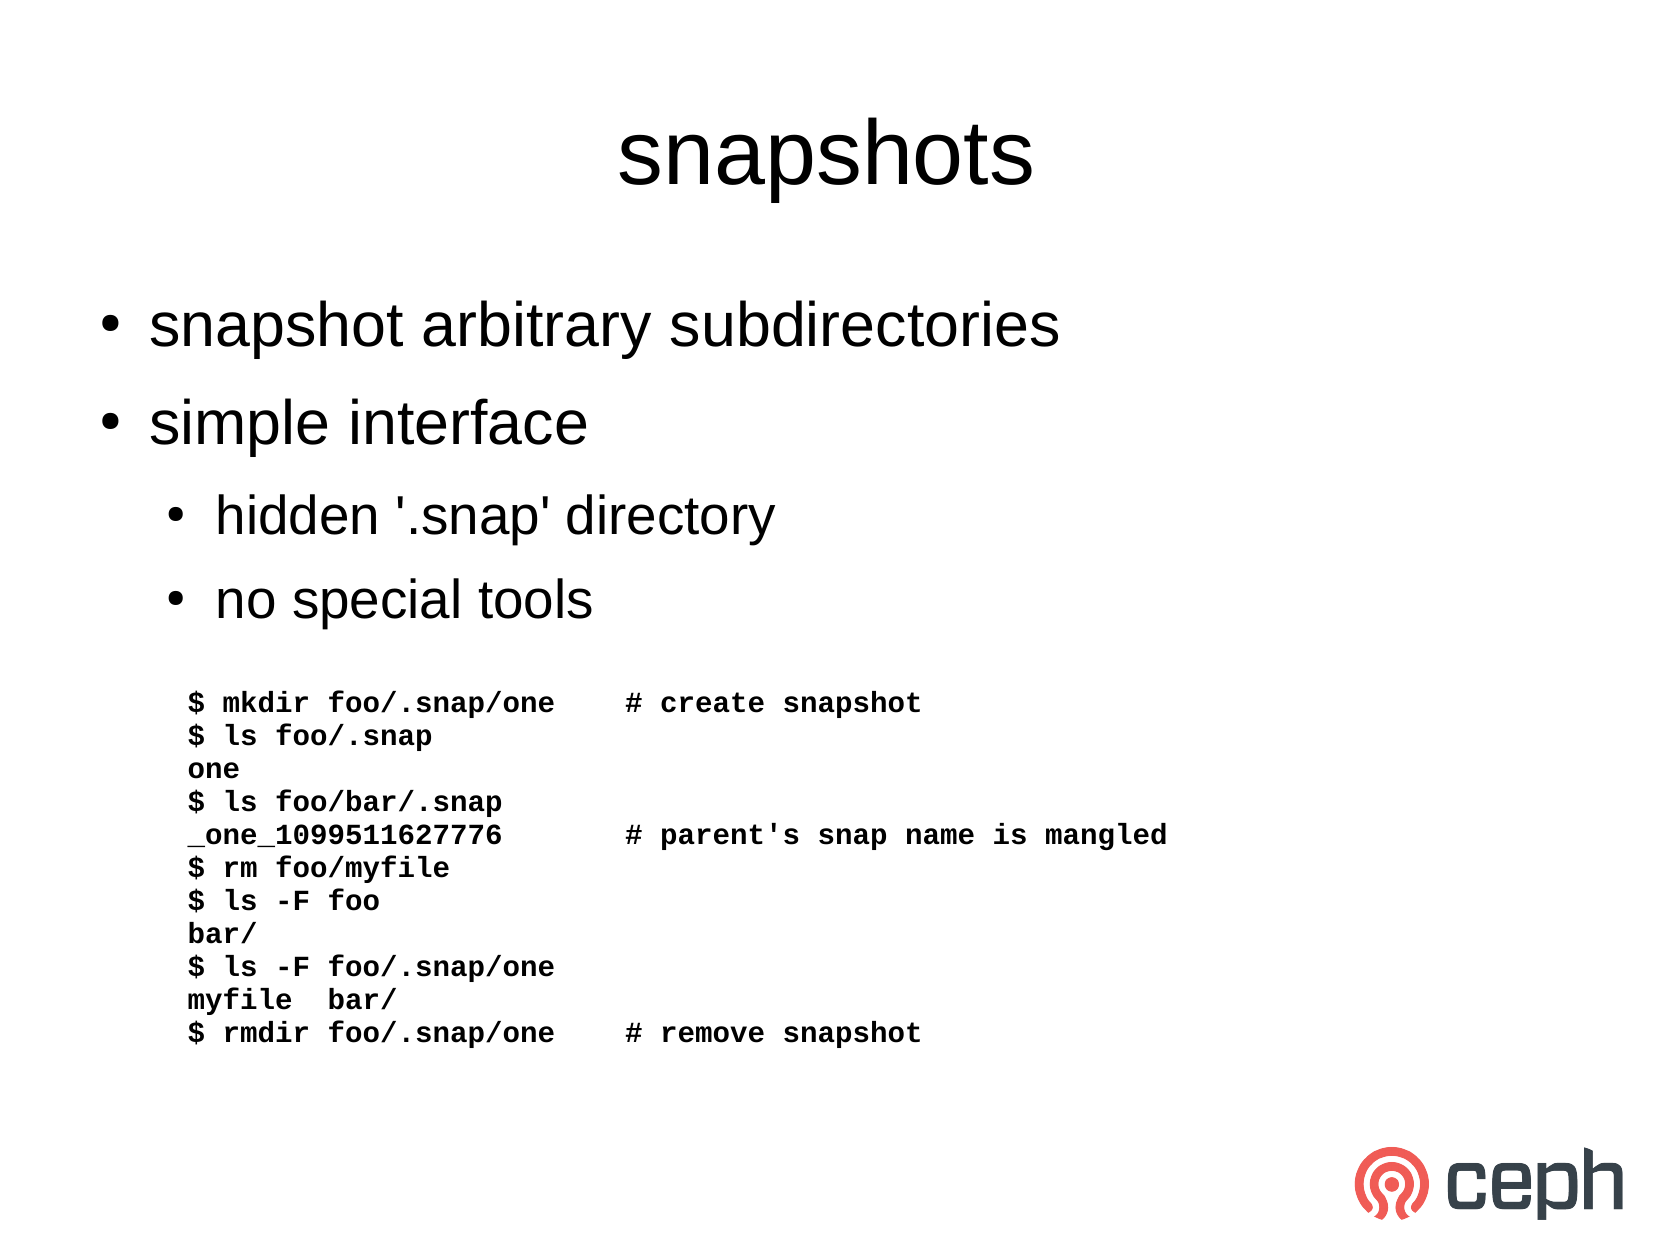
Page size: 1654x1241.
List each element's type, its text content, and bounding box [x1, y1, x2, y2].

picture [1308, 1100, 1654, 1241]
list snapshot arbitrary subdirectories simple interface hidden '.snap' directory no special tools [82, 290, 1571, 631]
title snapshots [82, 49, 1571, 257]
text_box $ mkdir foo/.snap/one # create snapshot $ ls foo/.snap one $ ls foo/bar/.snap _one_1099511627776 # parent's snap name is mangled $ rm foo/myfile $ ls -F foo bar/ $ ls -F foo/.snap/one myfile bar/ $ rmdir foo/.snap/one # remove snapshot [172, 680, 1654, 1088]
